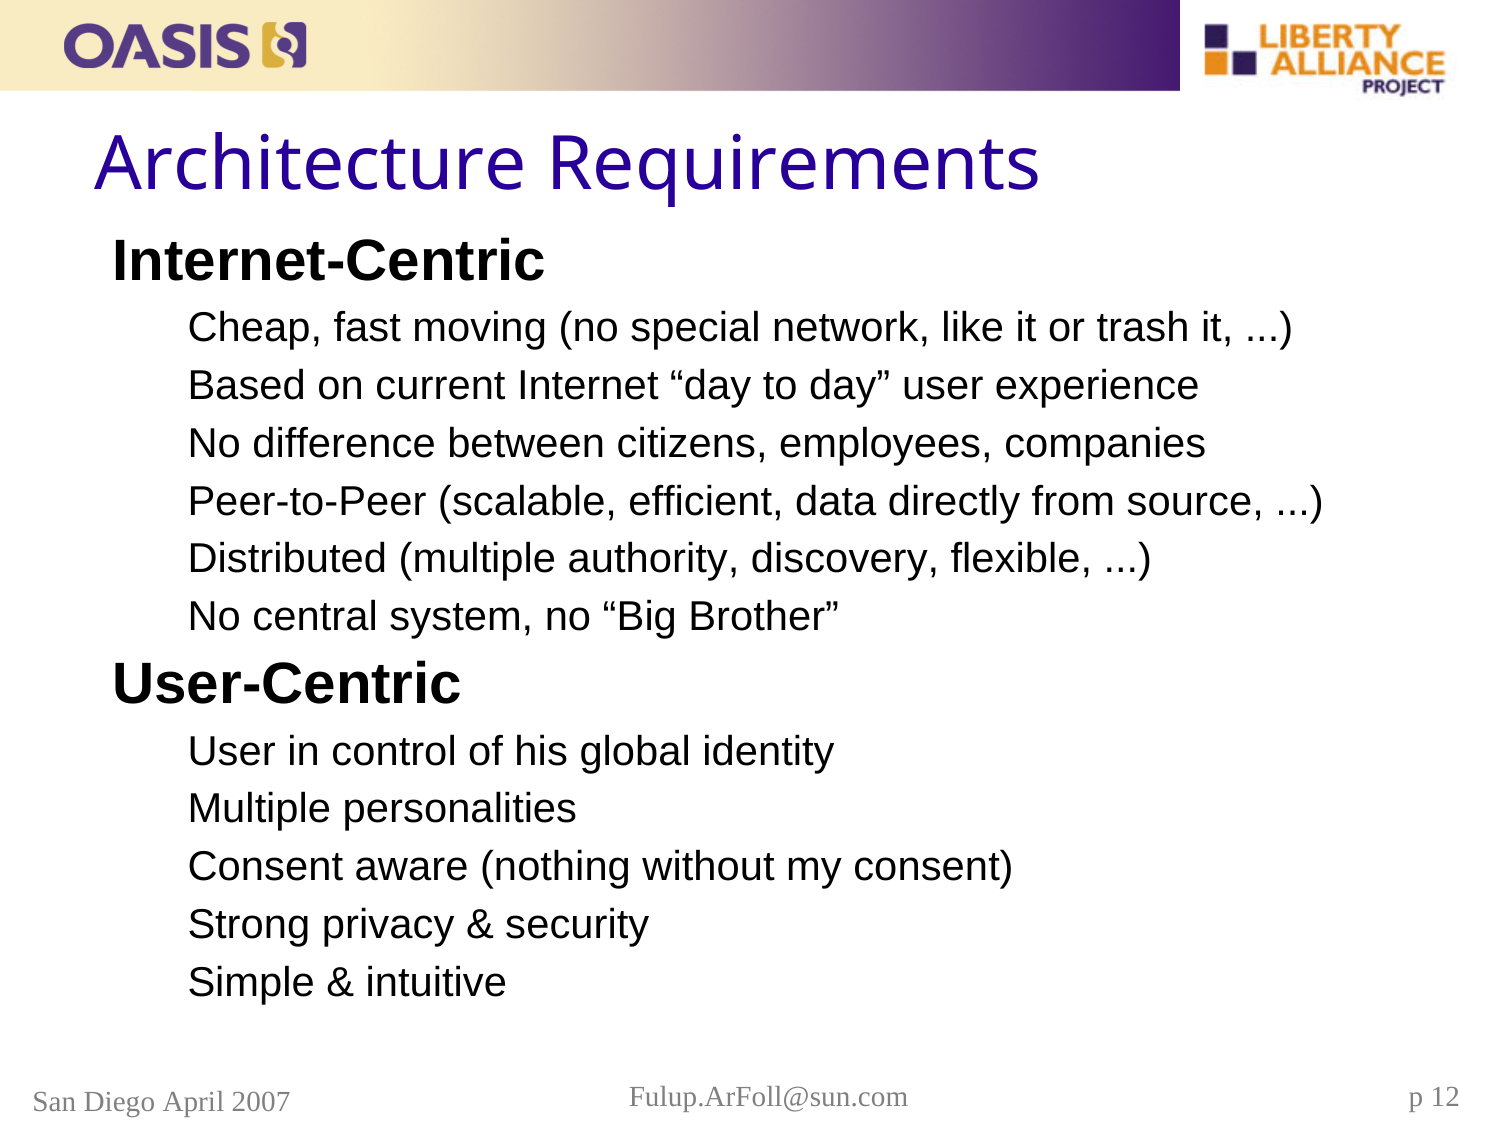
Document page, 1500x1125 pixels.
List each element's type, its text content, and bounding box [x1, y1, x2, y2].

picture [0, 0, 1500, 1125]
list Internet-Centric Cheap, fast moving (no special network, like it or trash it, ...) Based on current Internet “day to day” user experience No difference between citizens, employees, companies Peer-to-Peer (scalable, efficient, data directly from source, ...) Distributed (multiple authority, discovery, flexible, ...) No central system, no “Big Brother” User-Centric User in control of his global identity Multiple personalities Consent aware (nothing without my consent) Strong privacy & security Simple & intuitive [112, 232, 1477, 1051]
title Architecture Requirements [94, 74, 1430, 248]
